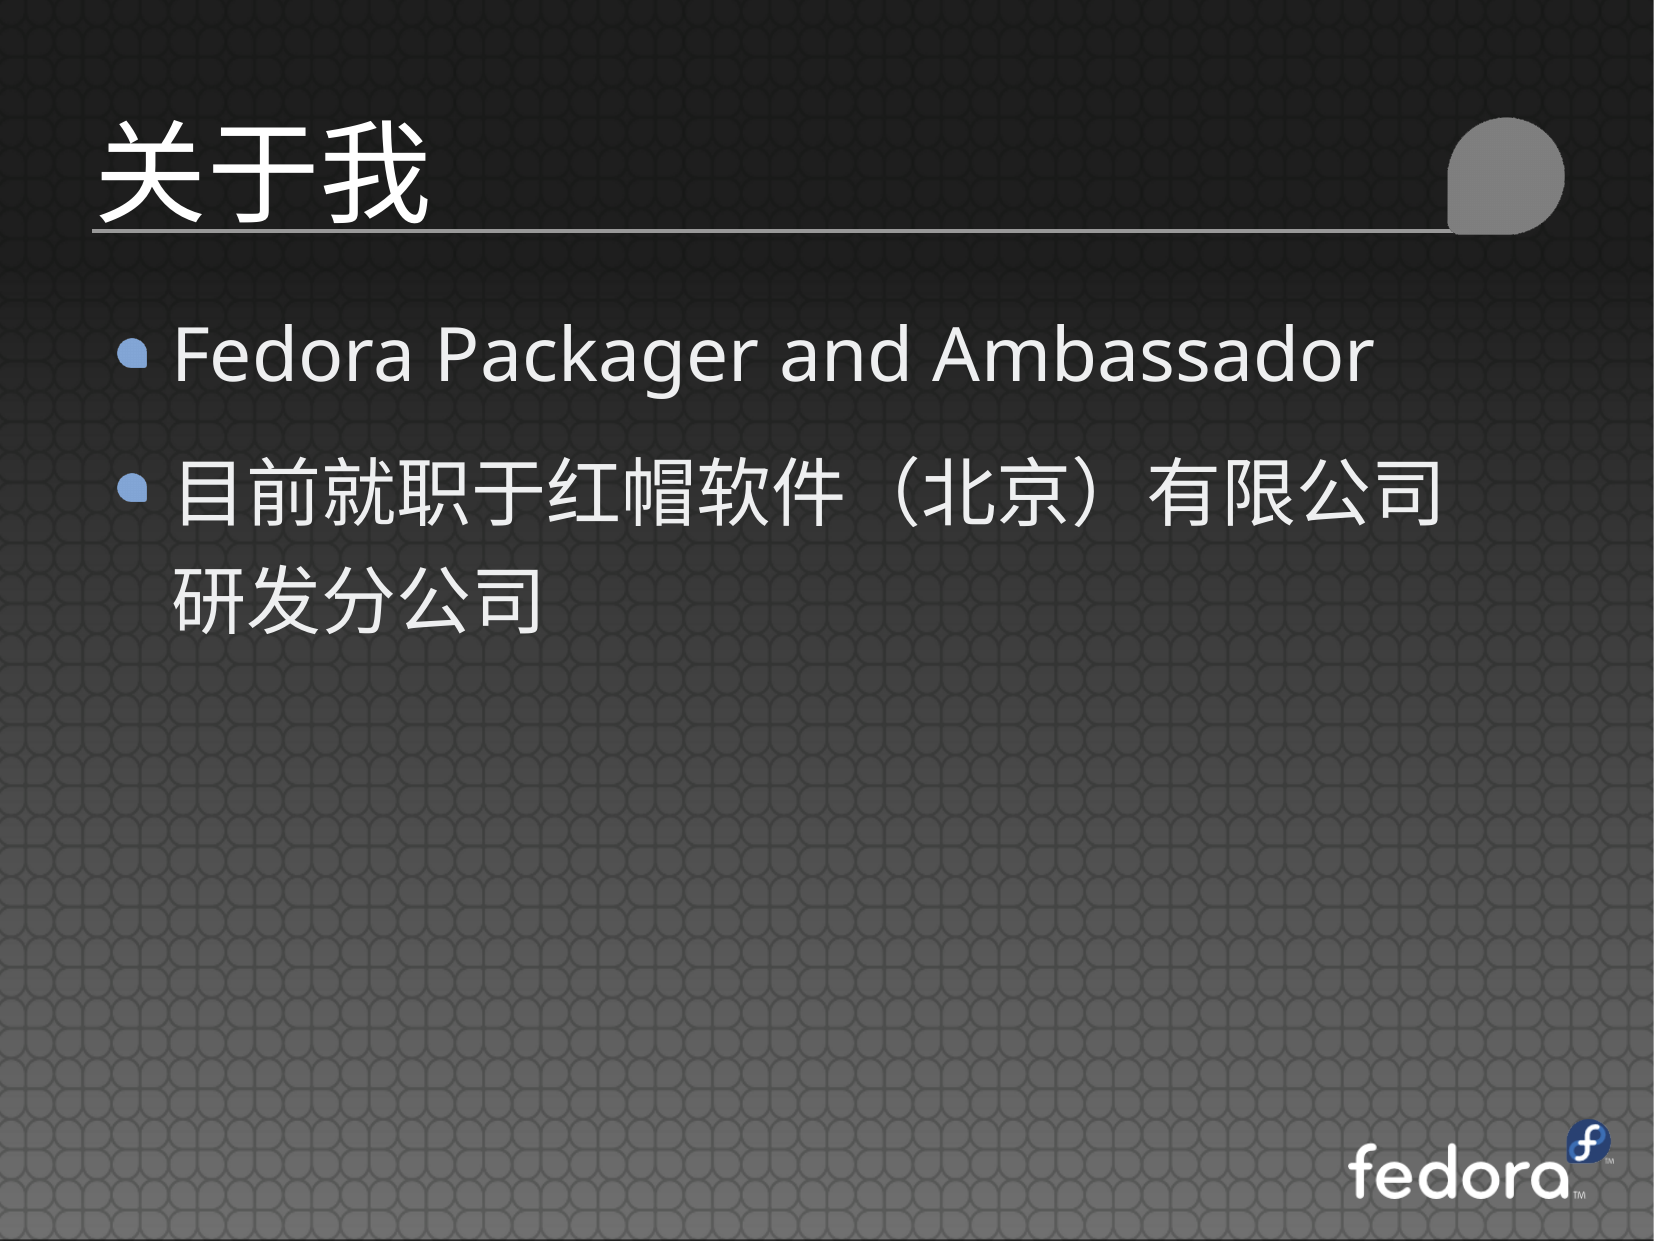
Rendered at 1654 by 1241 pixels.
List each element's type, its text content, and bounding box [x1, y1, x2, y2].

list Fedora Packager and Ambassador 目前就职于红帽软件（北京）有限公司研发分公司 [100, 301, 1488, 887]
picture [0, 0, 1654, 1241]
title 关于我 [94, 100, 1426, 251]
